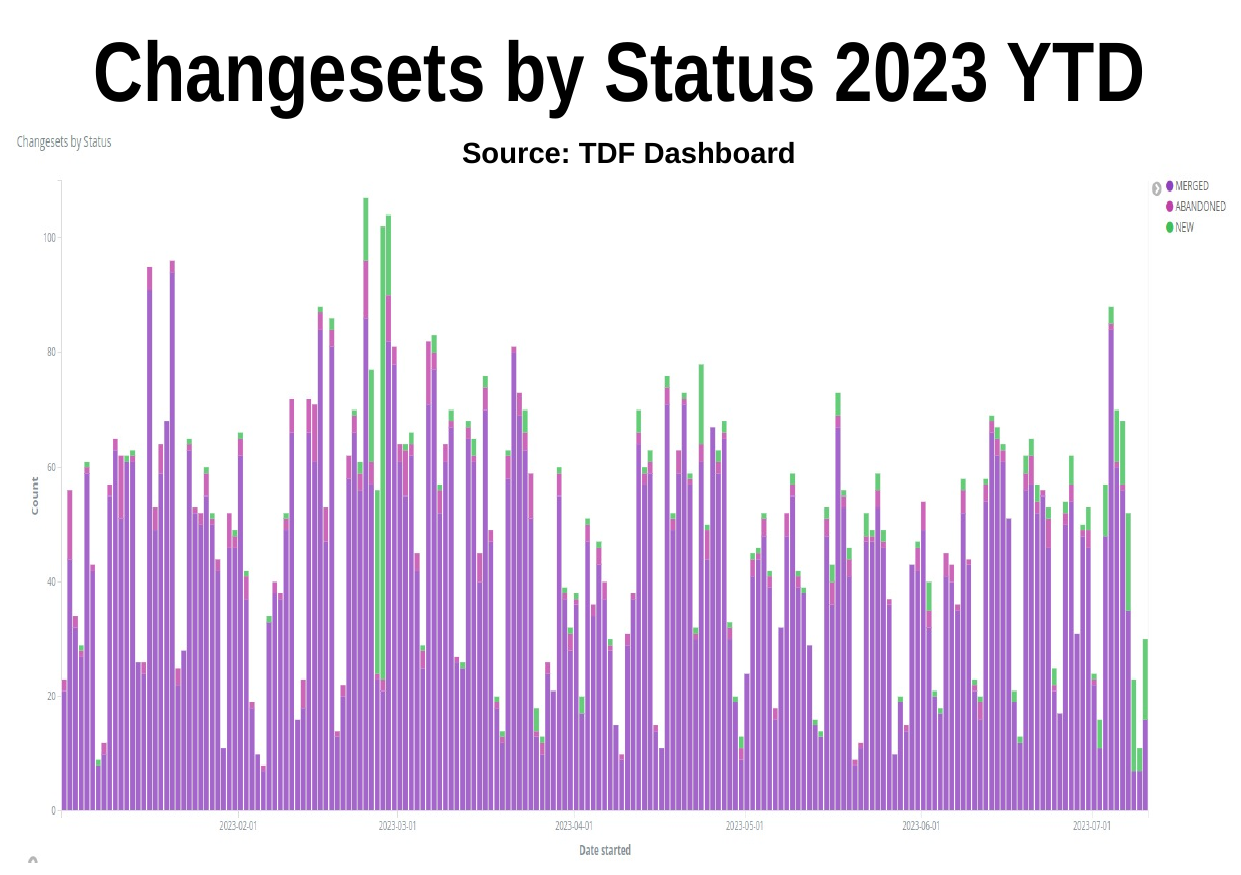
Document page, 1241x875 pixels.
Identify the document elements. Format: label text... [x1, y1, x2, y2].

title Changesets by Status 2023 YTD [11, 12, 1229, 131]
text_box Source: TDF Dashboard [447, 130, 812, 184]
picture [13, 130, 1230, 863]
